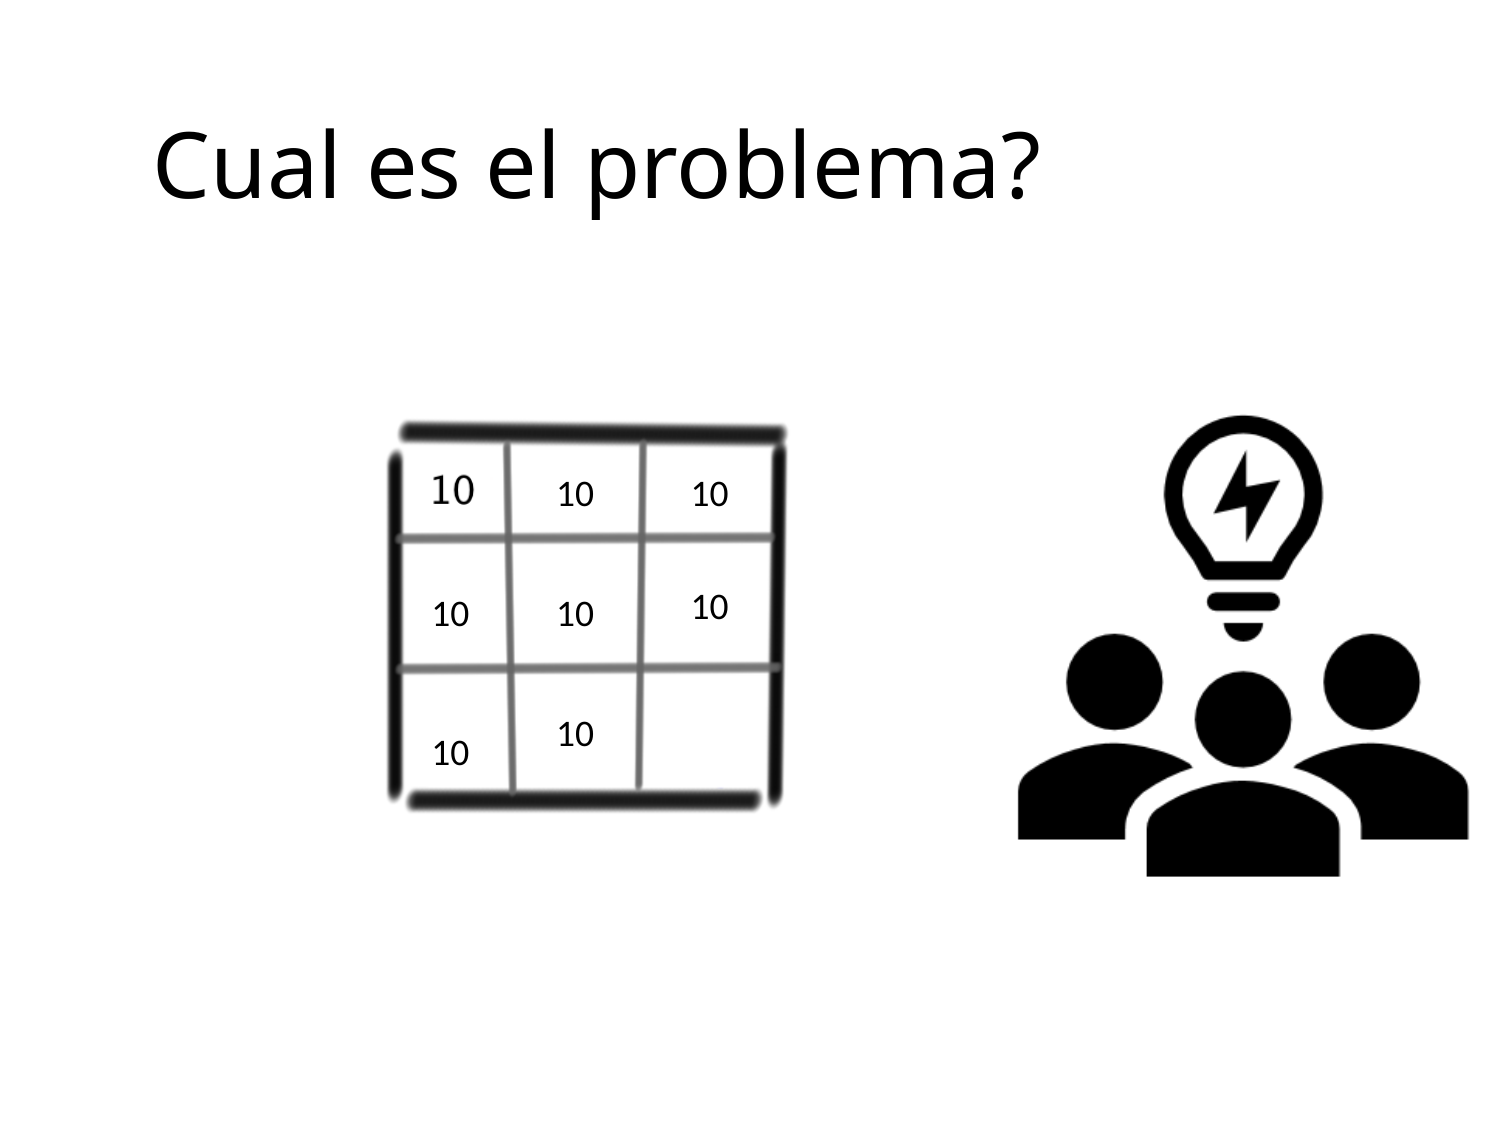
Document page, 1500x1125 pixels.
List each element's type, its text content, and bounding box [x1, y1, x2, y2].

text_box 10 [675, 574, 768, 635]
text_box 10 [675, 461, 768, 522]
text_box 10 [416, 720, 502, 781]
text_box 10 [541, 461, 650, 522]
title Cual es el problema? [137, 59, 1500, 278]
text_box 10 [416, 581, 502, 642]
picture [944, 351, 1500, 945]
picture [352, 387, 816, 832]
text_box 10 [541, 701, 621, 762]
text_box 10 [541, 581, 621, 642]
